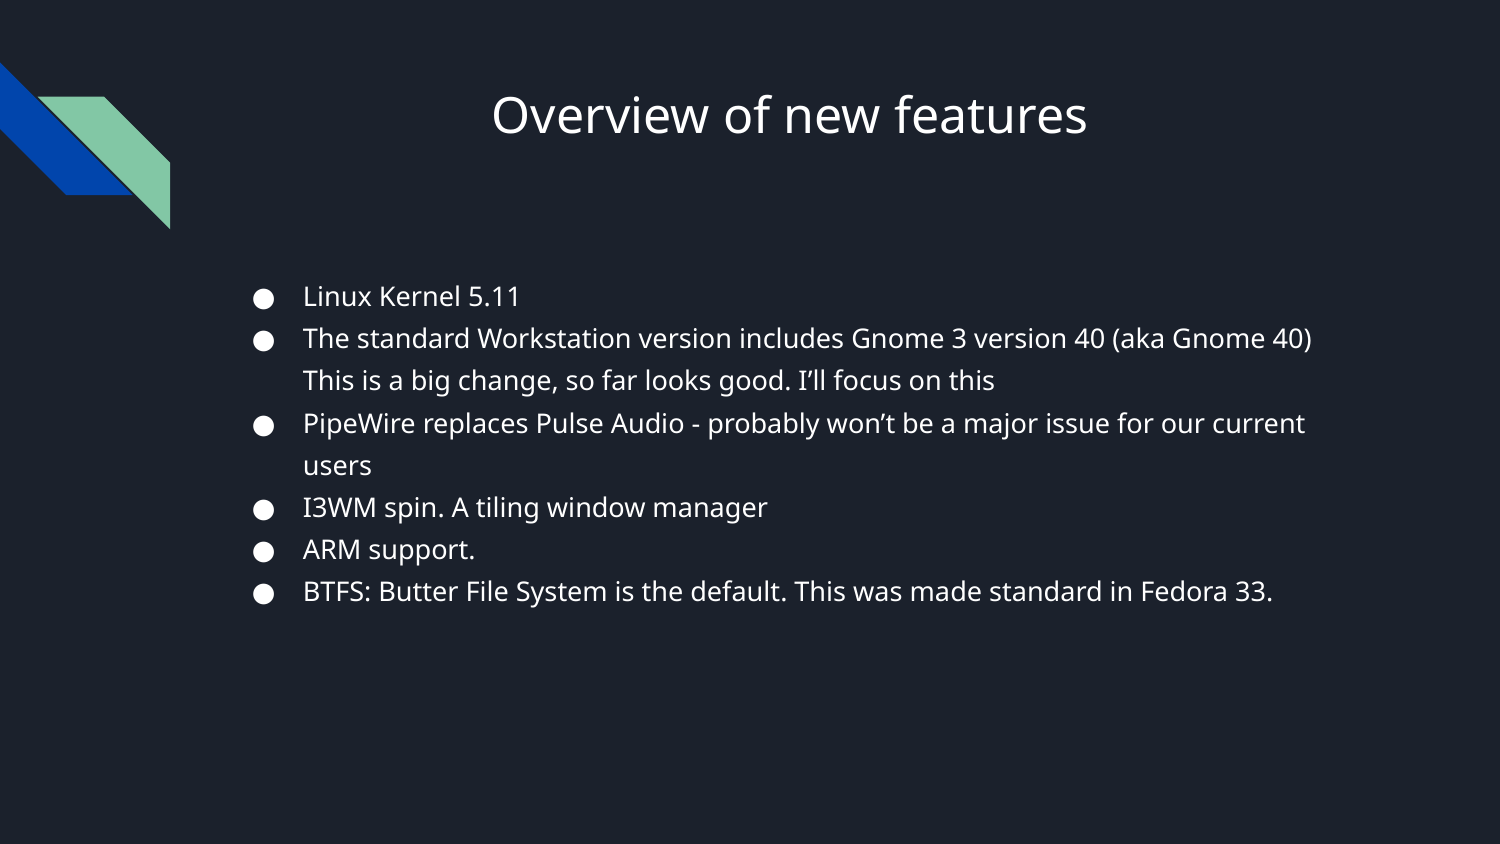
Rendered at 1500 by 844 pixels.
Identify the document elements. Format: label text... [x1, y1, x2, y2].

title Overview of new features [212, 64, 1368, 215]
list Linux Kernel 5.11 The standard Workstation version includes Gnome 3 version 40 (aka Gnome 40) This is a big change, so far looks good. I’ll focus on this PipeWire replaces Pulse Audio - probably won’t be a major issue for our current users I3WM spin. A tiling window manager ARM support. BTFS: Butter File System is the default. This was made standard in Fedora 33. [212, 257, 1368, 735]
